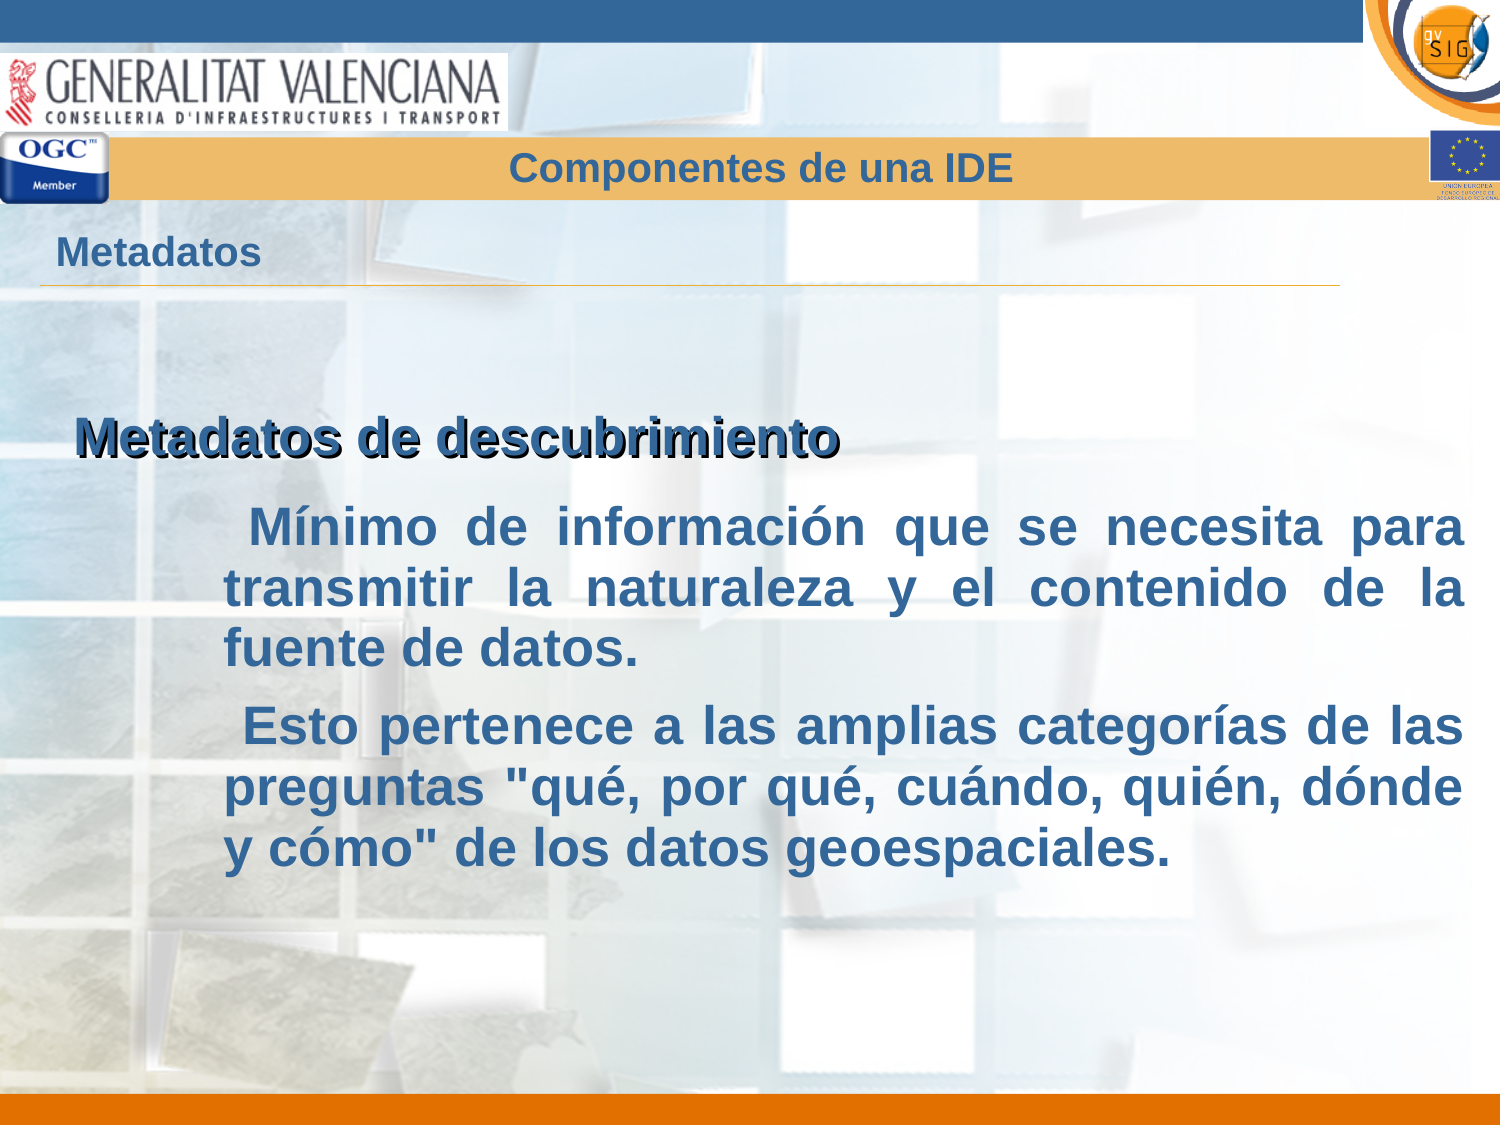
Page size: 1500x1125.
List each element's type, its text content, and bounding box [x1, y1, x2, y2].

picture [1363, 0, 1500, 127]
text_box Metadatos de descubrimiento Mínimo de información que se necesita para transmitir la naturaleza y el contenido de la fuente de datos. Esto pertenece a las amplias categorías de las preguntas "qué, por qué, cuándo, quién, dónde y cómo" de los datos geoespaciales. [73, 376, 1467, 1109]
picture [0, 132, 109, 204]
text_box Metadatos [40, 222, 1196, 286]
picture [1429, 129, 1500, 200]
picture [0, 53, 508, 131]
text_box Componentes de una IDE [145, 146, 1389, 202]
